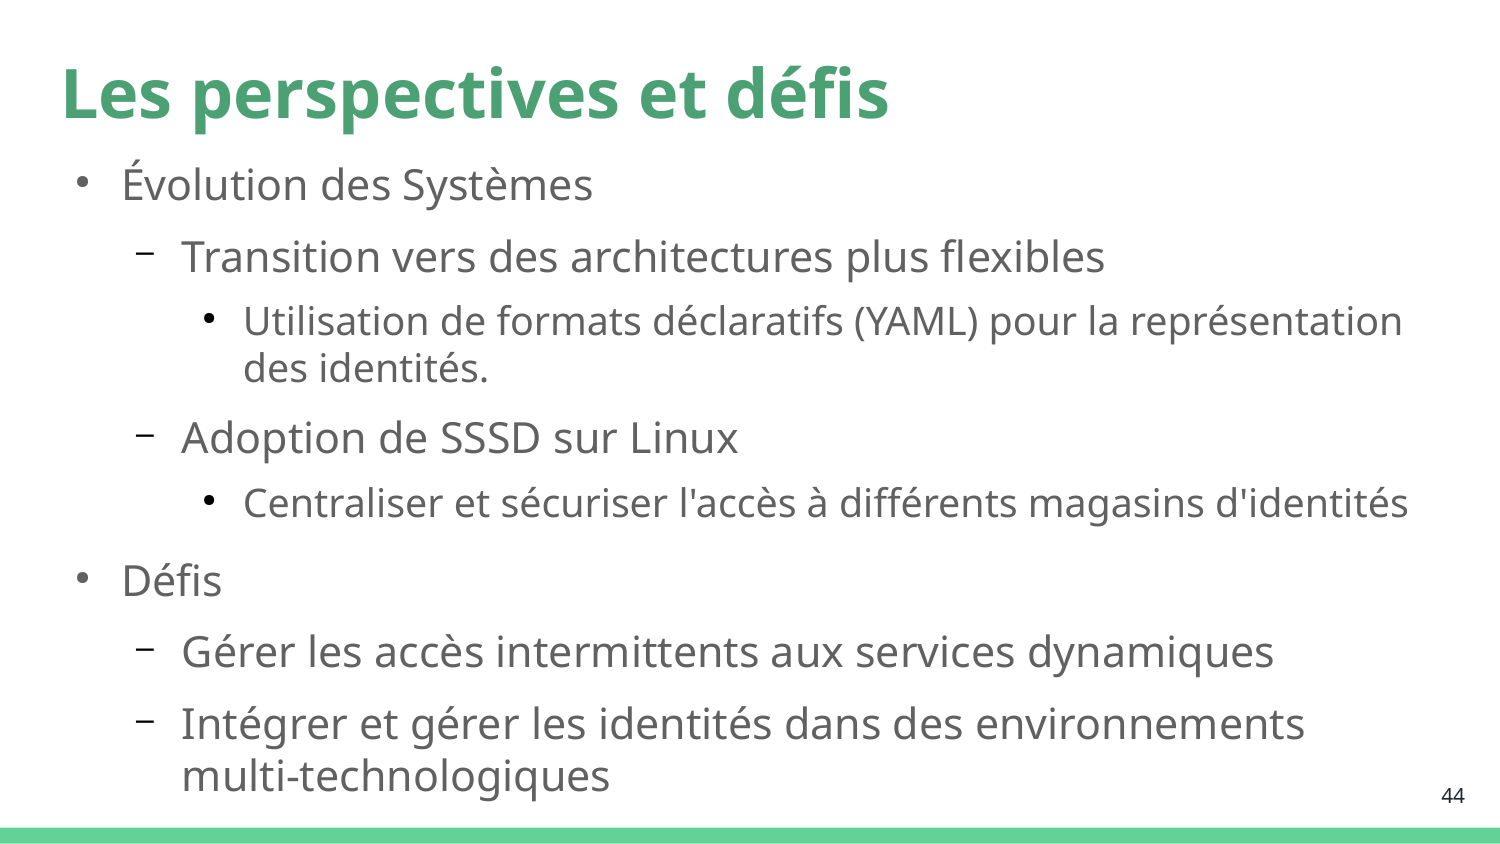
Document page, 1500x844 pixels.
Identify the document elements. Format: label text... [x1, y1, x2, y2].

title Les perspectives et défis [45, 22, 1443, 148]
slide_number <numéro> [1389, 764, 1480, 830]
list Évolution des Systèmes Transition vers des architectures plus flexibles Utilisation de formats déclaratifs (YAML) pour la représentation des identités. Adoption de SSSD sur Linux Centraliser et sécuriser l'accès à différents magasins d'identités Défis Gérer les accès intermittents aux services dynamiques Intégrer et gérer les identités dans des environnements multi-technologiques [45, 148, 1426, 826]
